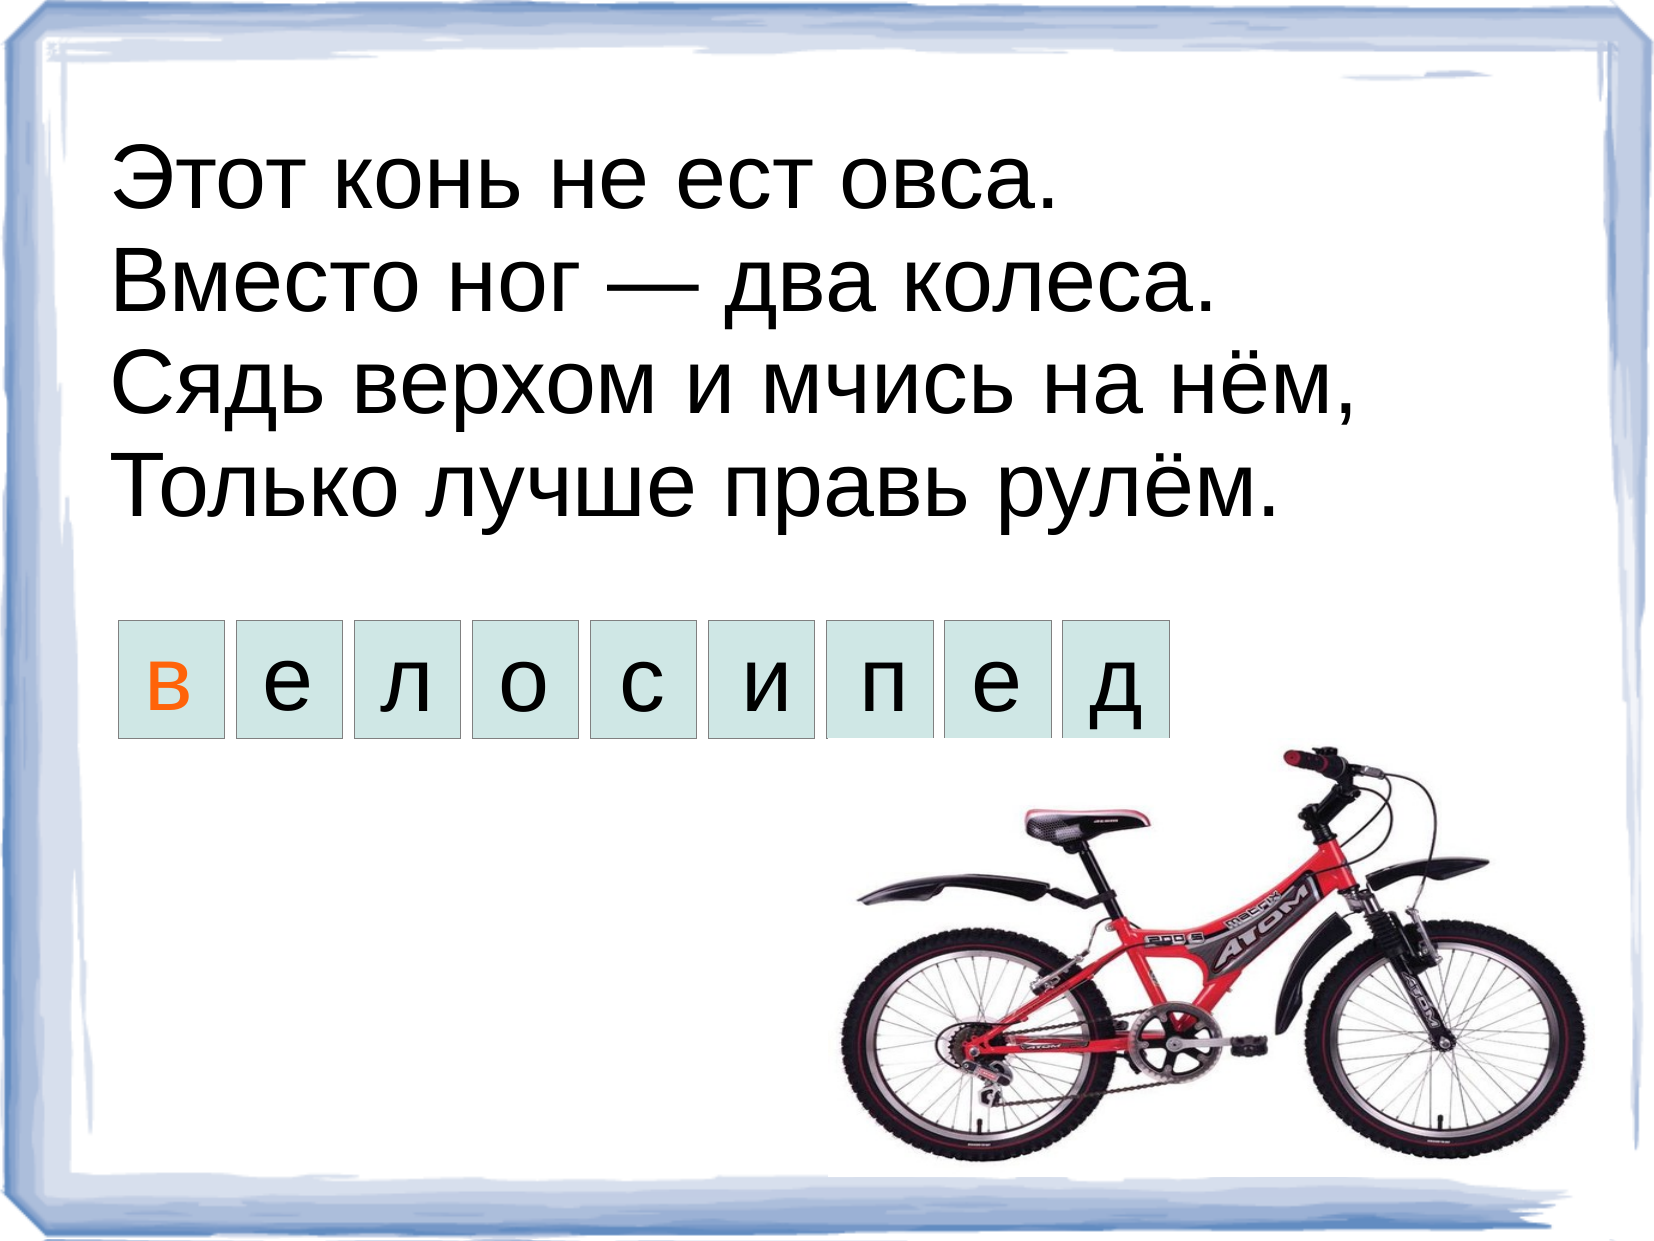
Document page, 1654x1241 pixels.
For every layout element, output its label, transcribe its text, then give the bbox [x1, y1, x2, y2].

text_box е [248, 620, 329, 738]
text_box в [129, 620, 213, 739]
text_box е [956, 620, 1038, 738]
text_box [1038, 620, 1052, 738]
text_box л [366, 620, 450, 739]
text_box [681, 620, 697, 739]
picture [0, 0, 1654, 1241]
text_box [1062, 620, 1074, 738]
text_box [708, 620, 726, 739]
text_box [924, 620, 934, 738]
text_box [1158, 620, 1170, 738]
text_box [590, 620, 604, 739]
text_box о [484, 620, 565, 739]
text_box с [604, 620, 681, 739]
text_box [944, 620, 956, 738]
text_box [808, 620, 815, 739]
text_box [450, 620, 461, 739]
text_box Этот конь не ест овса. Вместо ног — два колеса. Сядь верхом и мчись на нём, Только лучше правь рулём. [94, 118, 1548, 845]
text_box д [1074, 620, 1158, 738]
text_box [826, 620, 844, 739]
text_box [236, 620, 343, 739]
text_box [565, 620, 579, 739]
text_box [213, 620, 225, 739]
text_box [118, 620, 129, 739]
text_box и [726, 620, 808, 739]
text_box [354, 620, 366, 739]
text_box [472, 620, 484, 739]
text_box п [844, 620, 924, 738]
